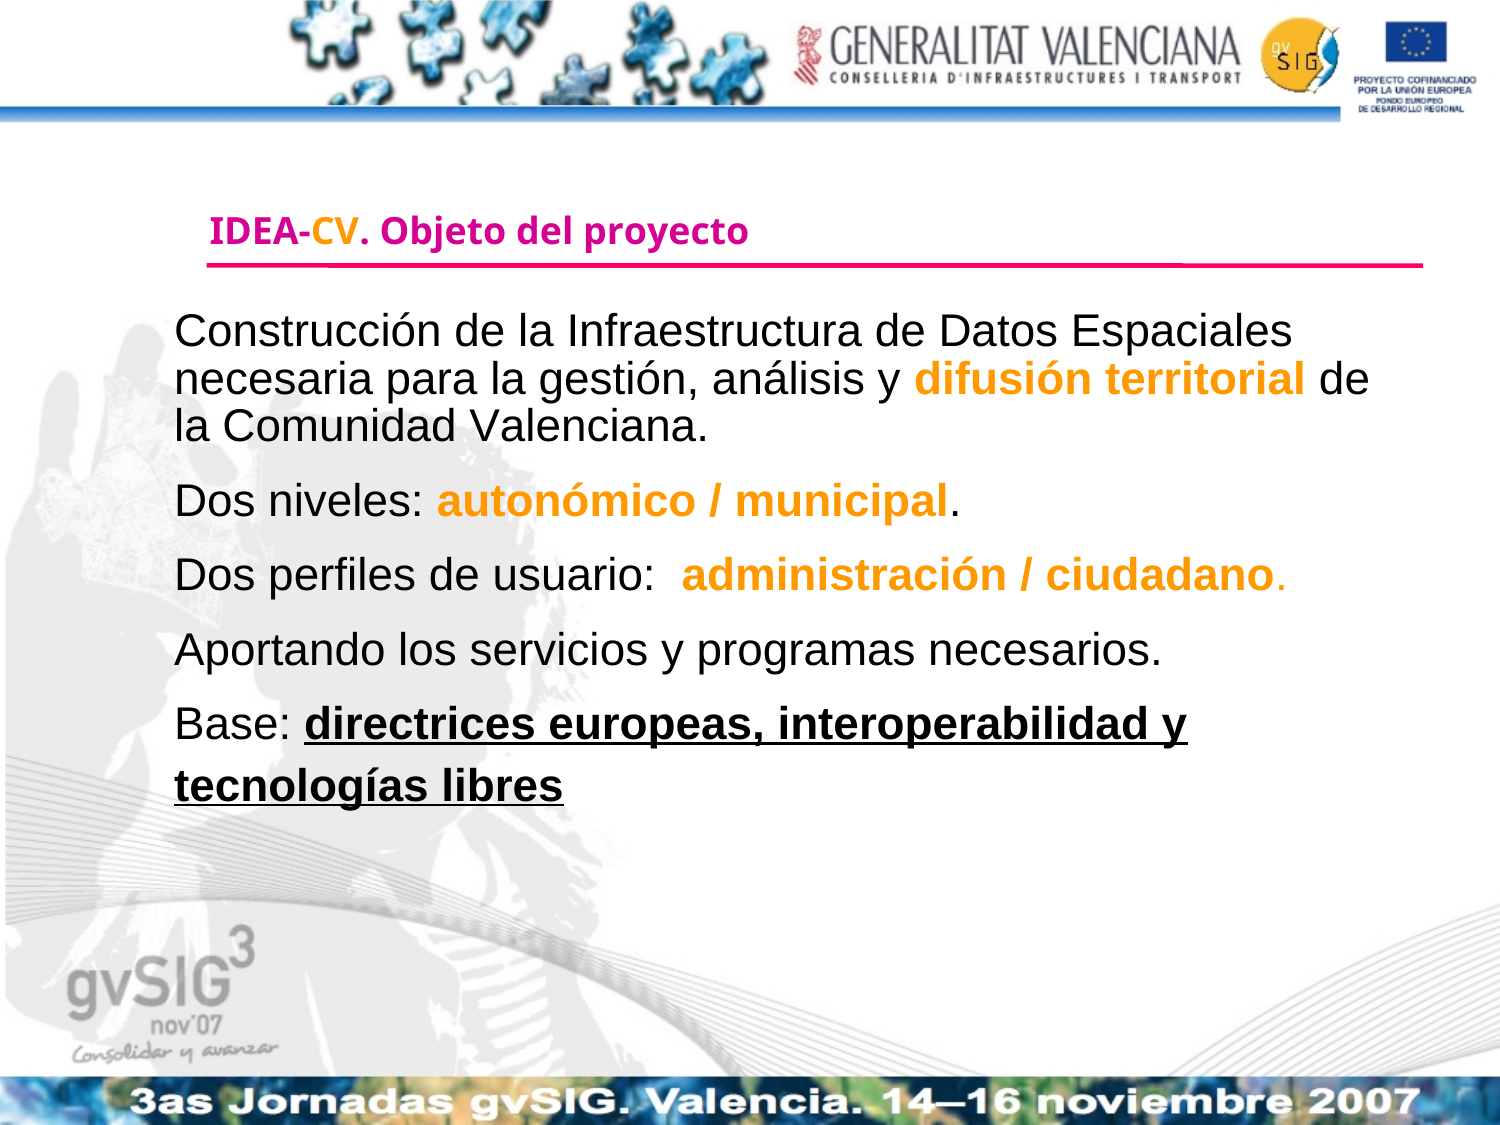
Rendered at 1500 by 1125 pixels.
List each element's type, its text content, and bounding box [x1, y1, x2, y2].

text_box IDEA-CV. Objeto del proyecto [194, 190, 765, 263]
text_box Construcción de la Infraestructura de Datos Espaciales necesaria para la gestión, análisis y difusión territorial de la Comunidad Valenciana. Dos niveles: autonómico / municipal. Dos perfiles de usuario: administración / ciudadano. Aportando los servicios y programas necesarios. Base: directrices europeas, interoperabilidad y tecnologías libres [159, 300, 1424, 820]
picture [0, 0, 1500, 1125]
